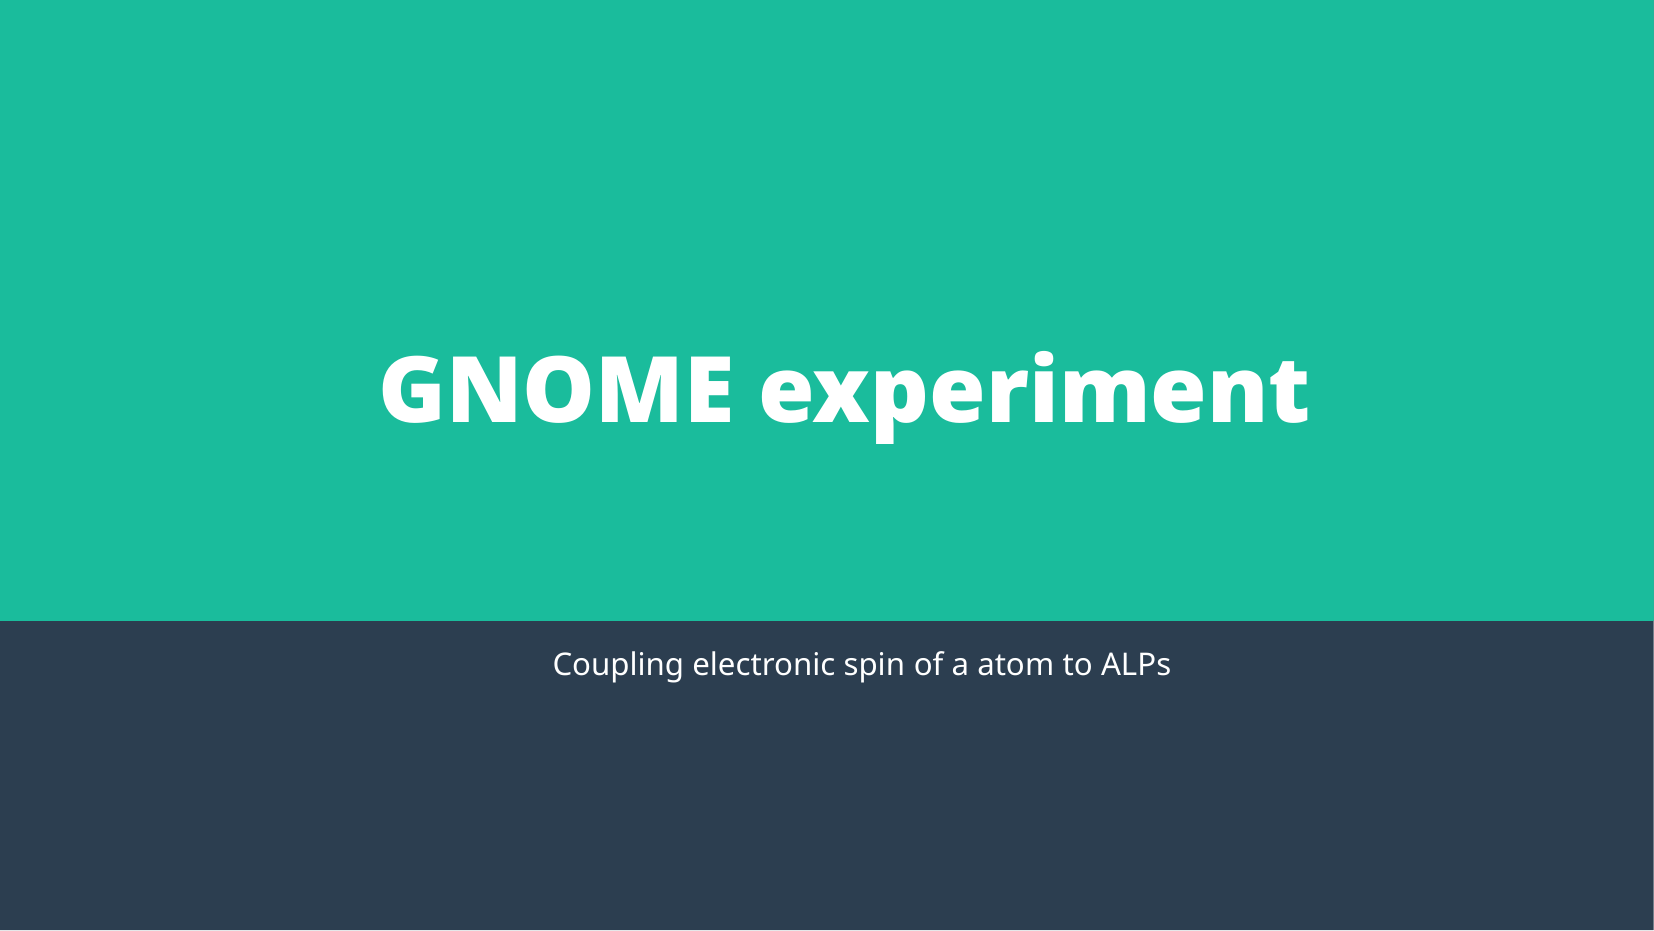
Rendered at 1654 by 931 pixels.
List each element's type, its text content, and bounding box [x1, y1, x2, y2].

list Coupling electronic spin of a atom to ALPs [59, 642, 1595, 886]
title GNOME experiment [77, 261, 1613, 380]
